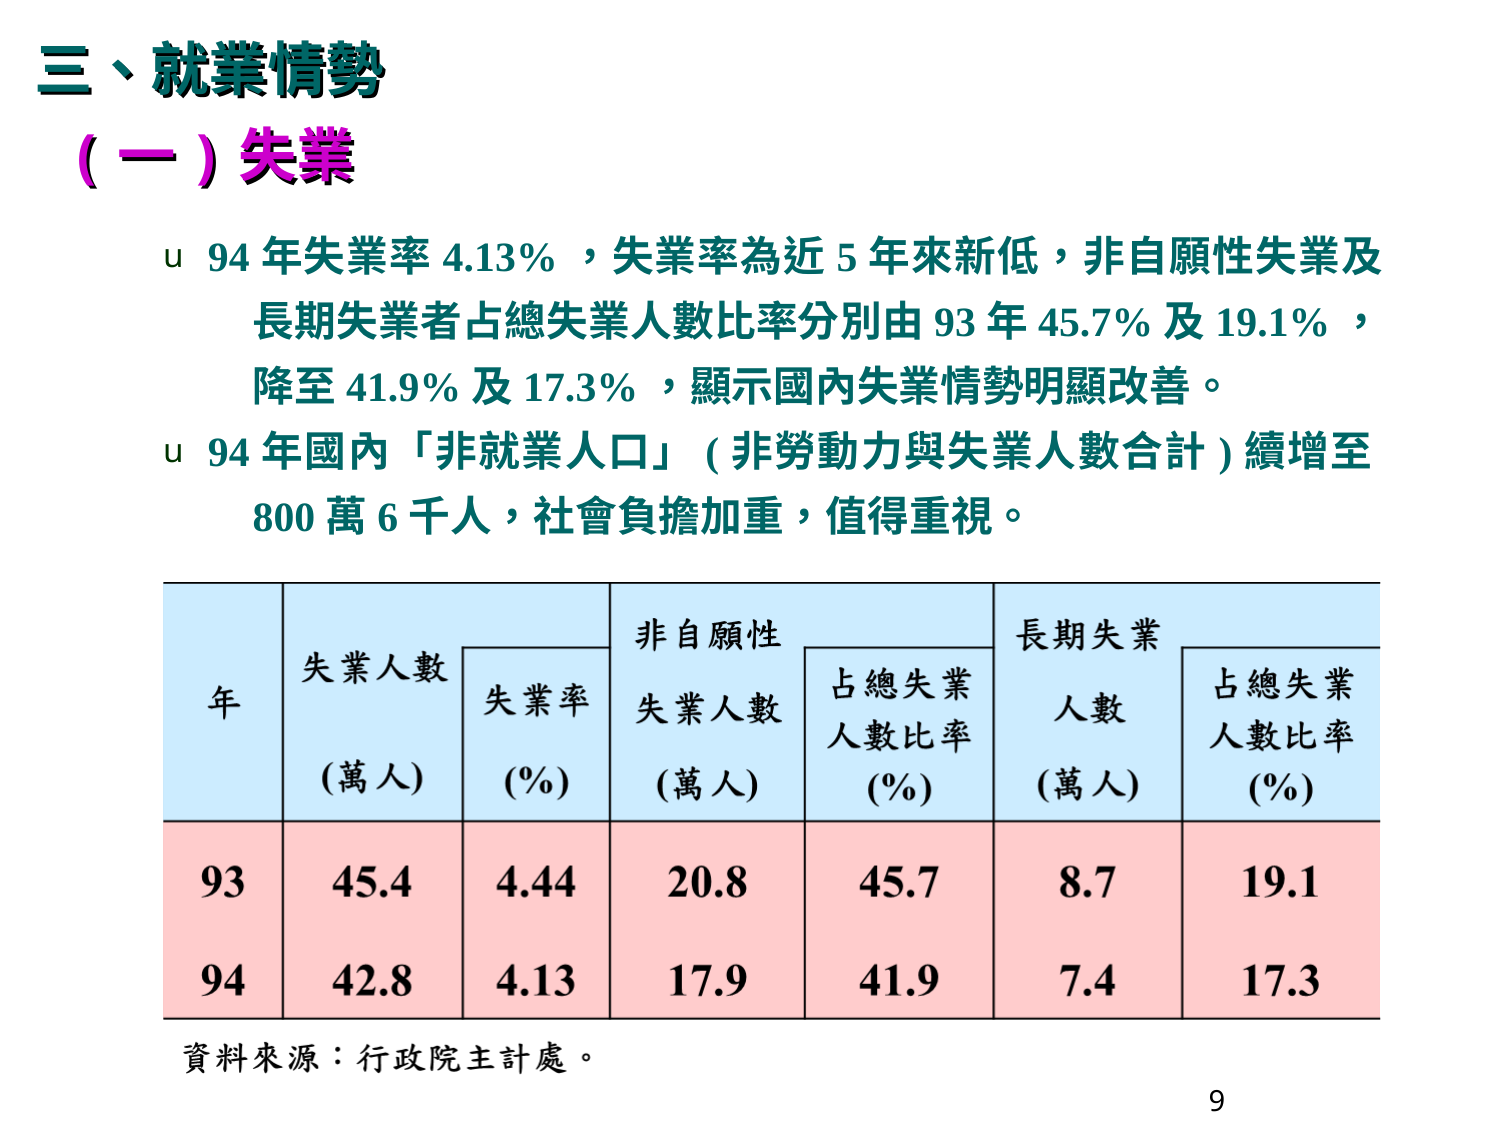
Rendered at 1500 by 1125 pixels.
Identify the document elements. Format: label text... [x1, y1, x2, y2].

picture [157, 582, 1381, 1099]
text_box 94年失業率4.13%，失業率為近5年來新低，非自願性失業及長期失業者占總失業人數比率分別由93年45.7%及19.1%，降至41.9%及17.3%，顯示國內失業情勢明顯改善。 94年國內「非就業人口」(非勞動力與失業人數合計)續增至800萬6千人，社會負擔加重，值得重視。 [154, 207, 1392, 548]
text_box (一)失業 [53, 110, 491, 197]
text_box [1193, 1054, 1500, 1125]
text_box 三、就業情勢 [19, 25, 1195, 110]
